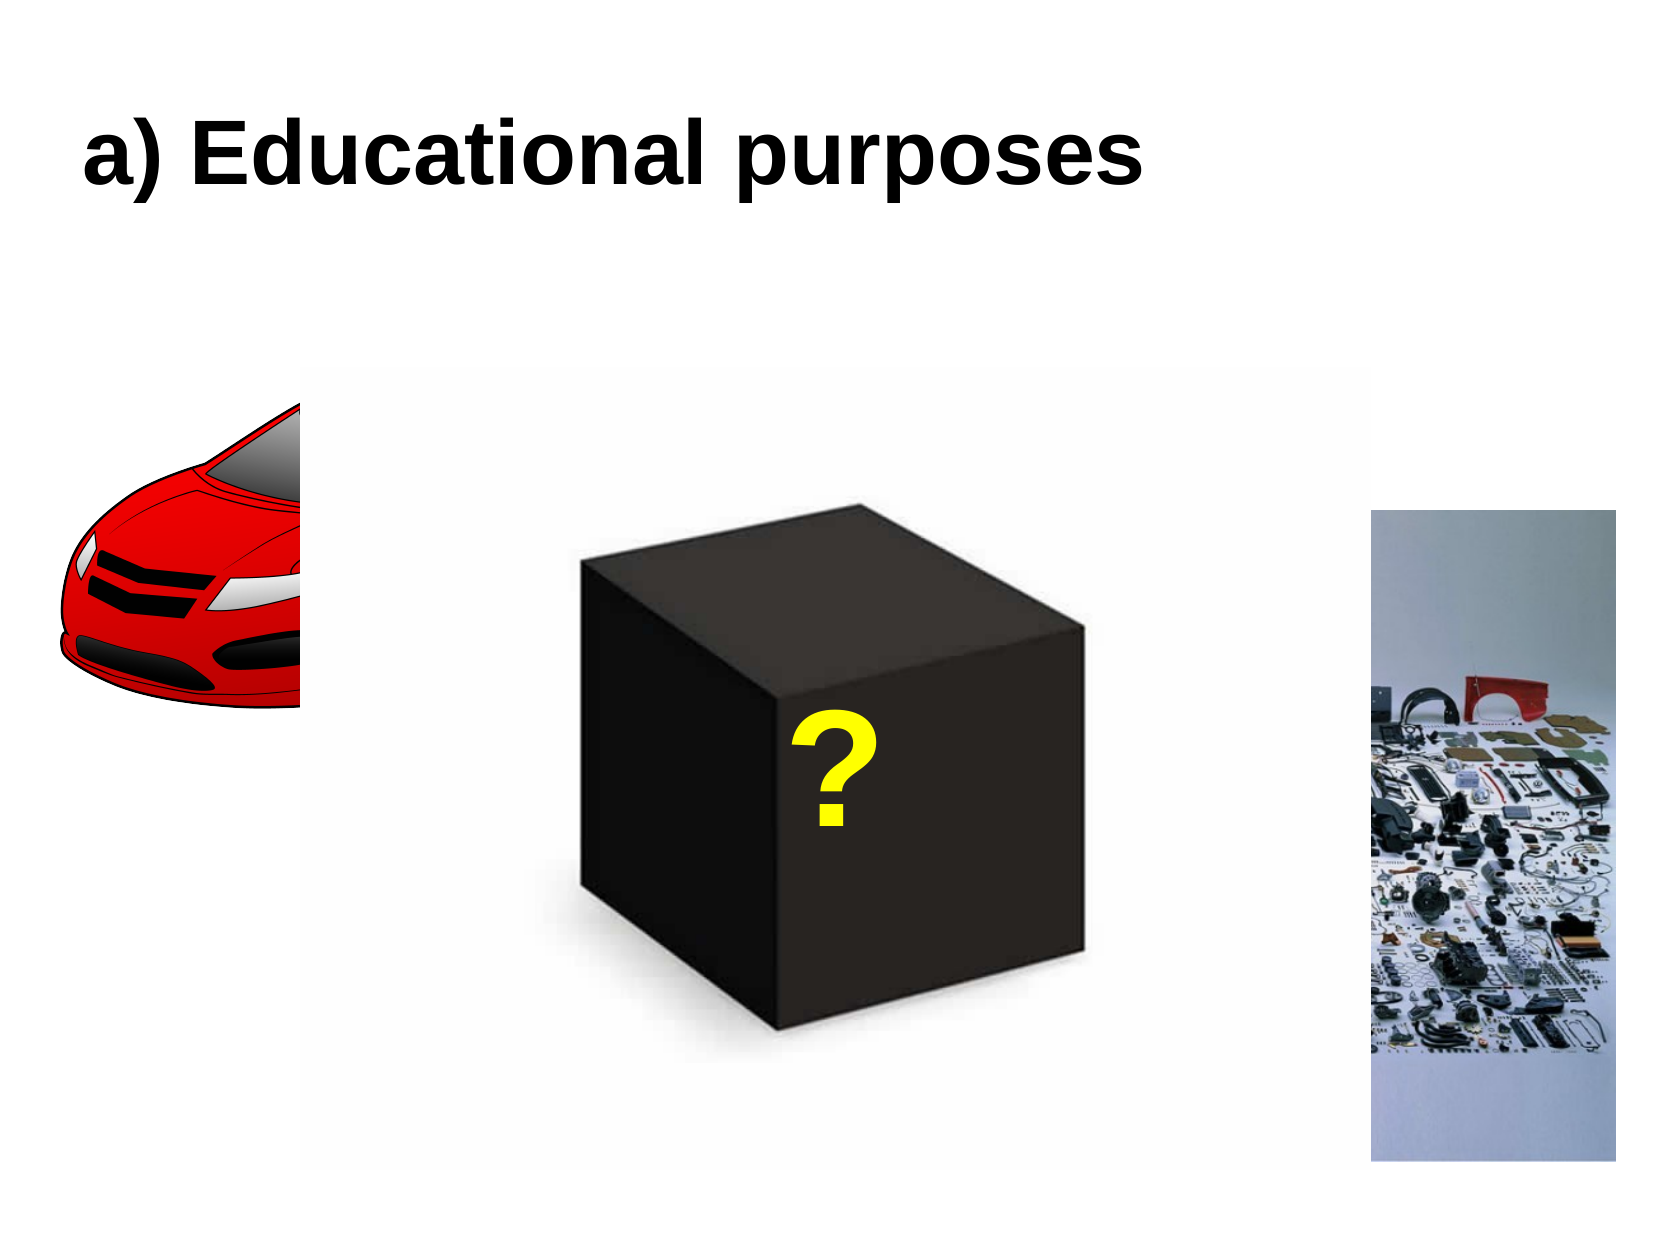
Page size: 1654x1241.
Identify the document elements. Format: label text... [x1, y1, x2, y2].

picture [60, 367, 1616, 1171]
title a) Educational purposes [82, 49, 1571, 257]
list [82, 665, 300, 1009]
